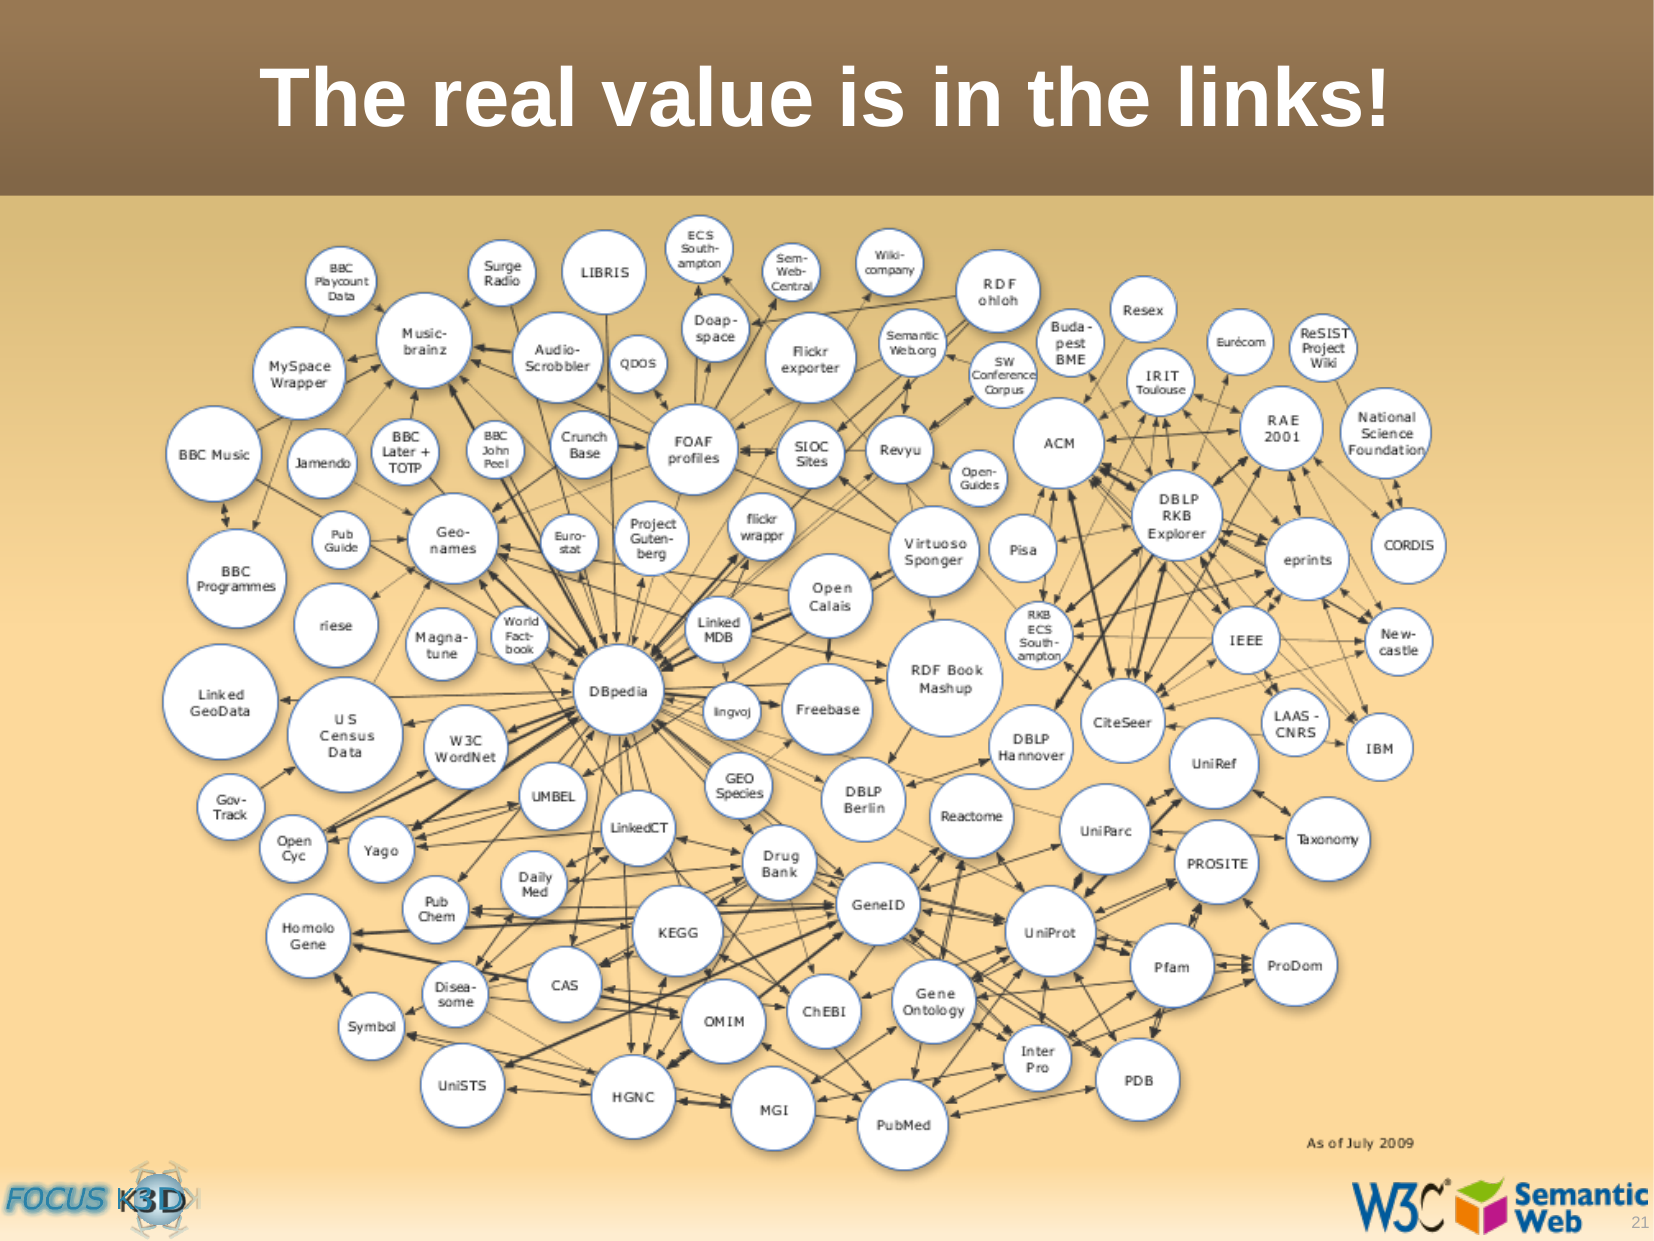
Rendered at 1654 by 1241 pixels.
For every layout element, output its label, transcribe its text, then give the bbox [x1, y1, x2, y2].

title The real value is in the links! [0, 0, 1654, 196]
picture [0, 196, 1654, 1241]
